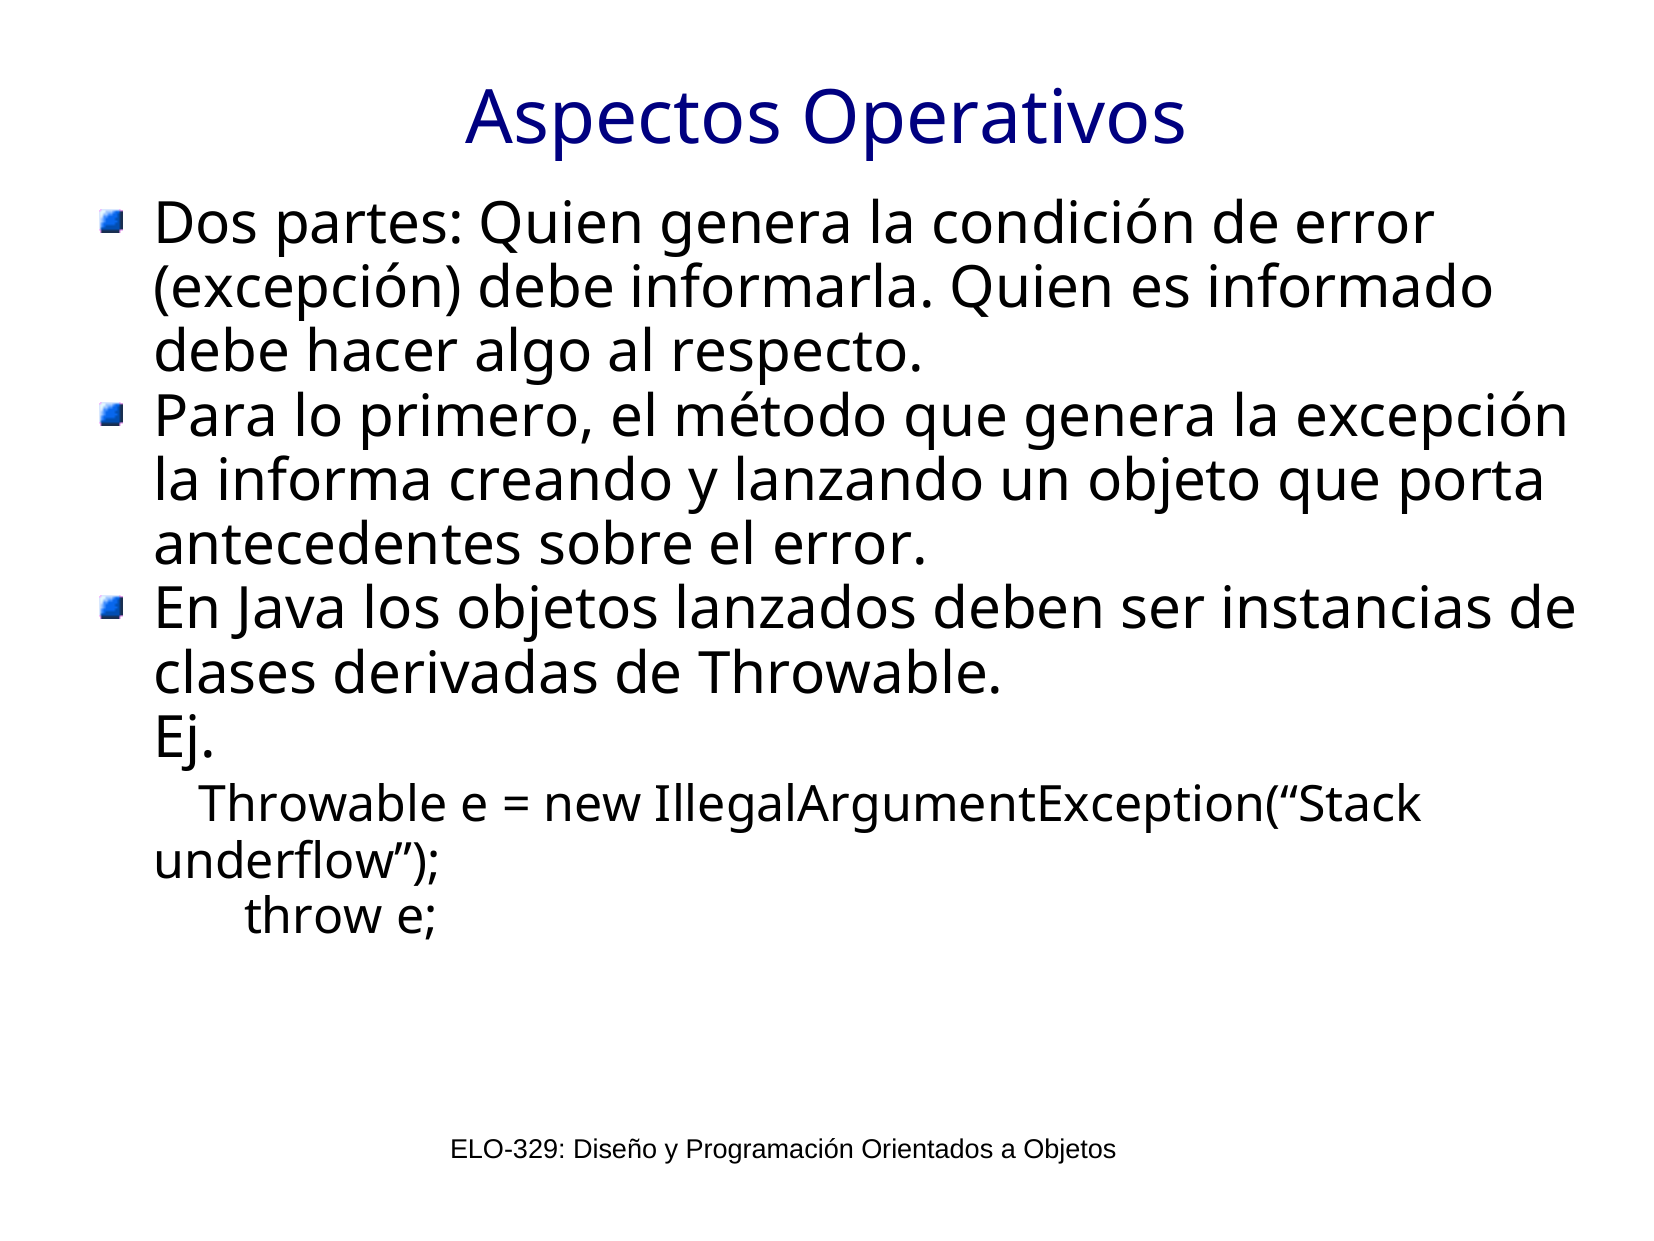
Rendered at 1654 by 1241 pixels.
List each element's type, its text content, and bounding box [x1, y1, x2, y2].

list Dos partes: Quien genera la condición de error (excepción) debe informarla. Quien es informado debe hacer algo al respecto. Para lo primero, el método que genera la excepción la informa creando y lanzando un objeto que porta antecedentes sobre el error. En Java los objetos lanzados deben ser instancias de clases derivadas de Throwable. Ej. Throwable e = new IllegalArgumentException(“Stack underflow”); throw e; [82, 187, 1628, 1124]
title Aspectos Operativos [82, 74, 1571, 158]
